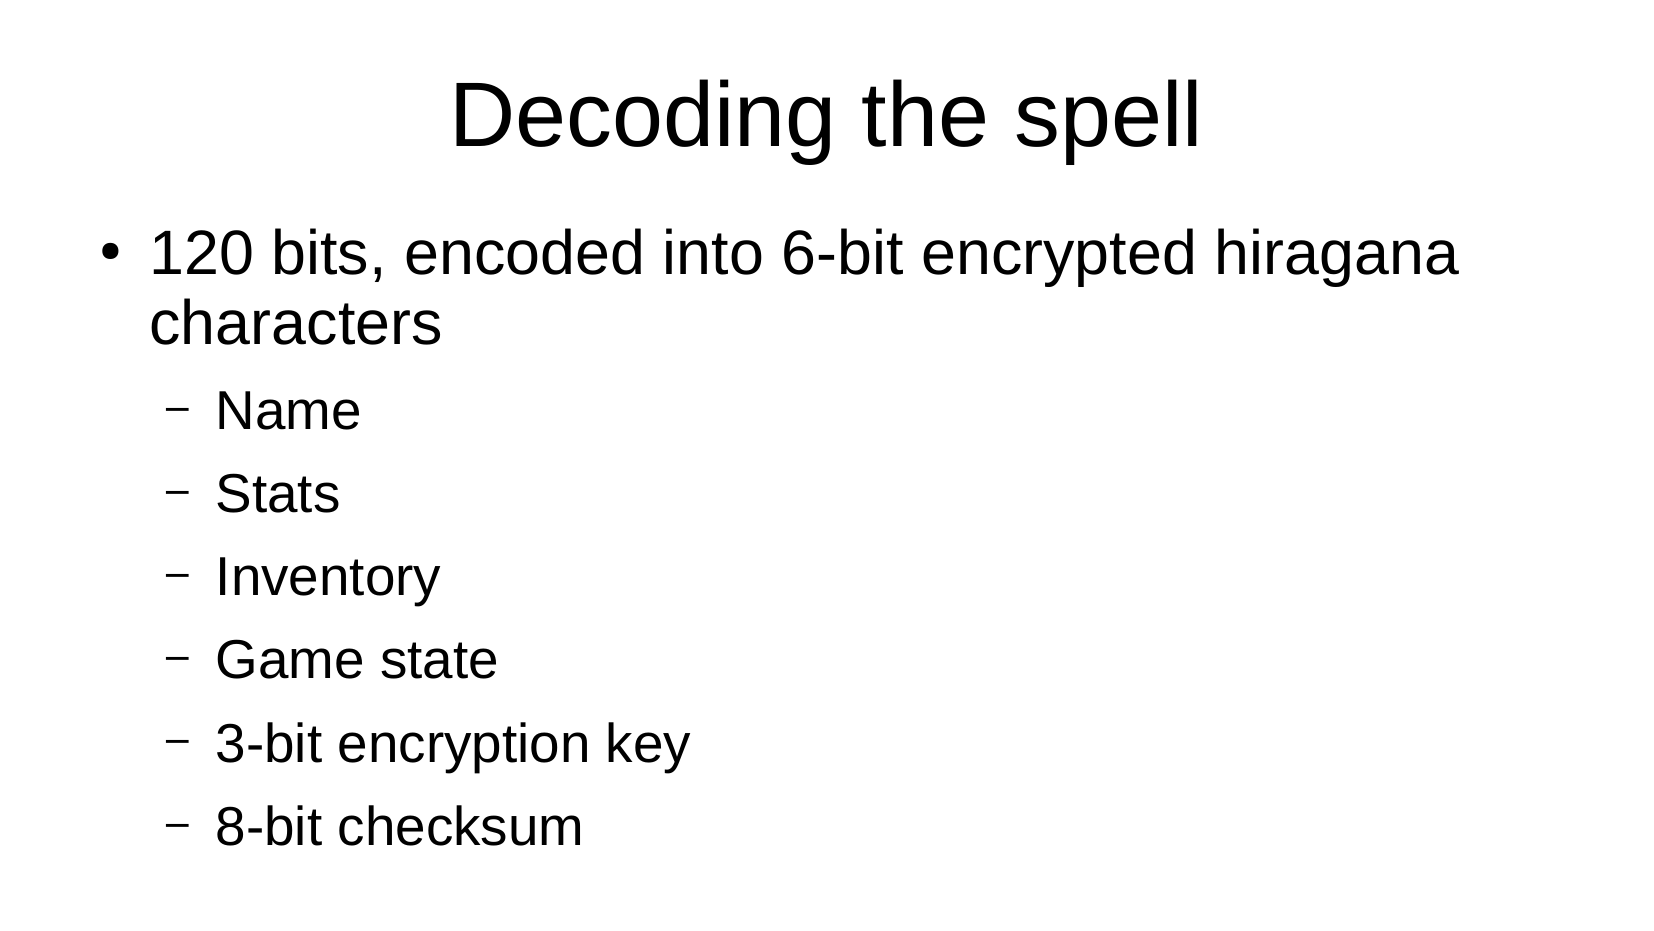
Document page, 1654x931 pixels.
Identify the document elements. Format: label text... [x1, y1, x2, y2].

title Decoding the spell [82, 37, 1571, 193]
list 120 bits, encoded into 6-bit encrypted hiragana characters Name Stats Inventory Game state 3-bit encryption key 8-bit checksum [82, 217, 1571, 863]
